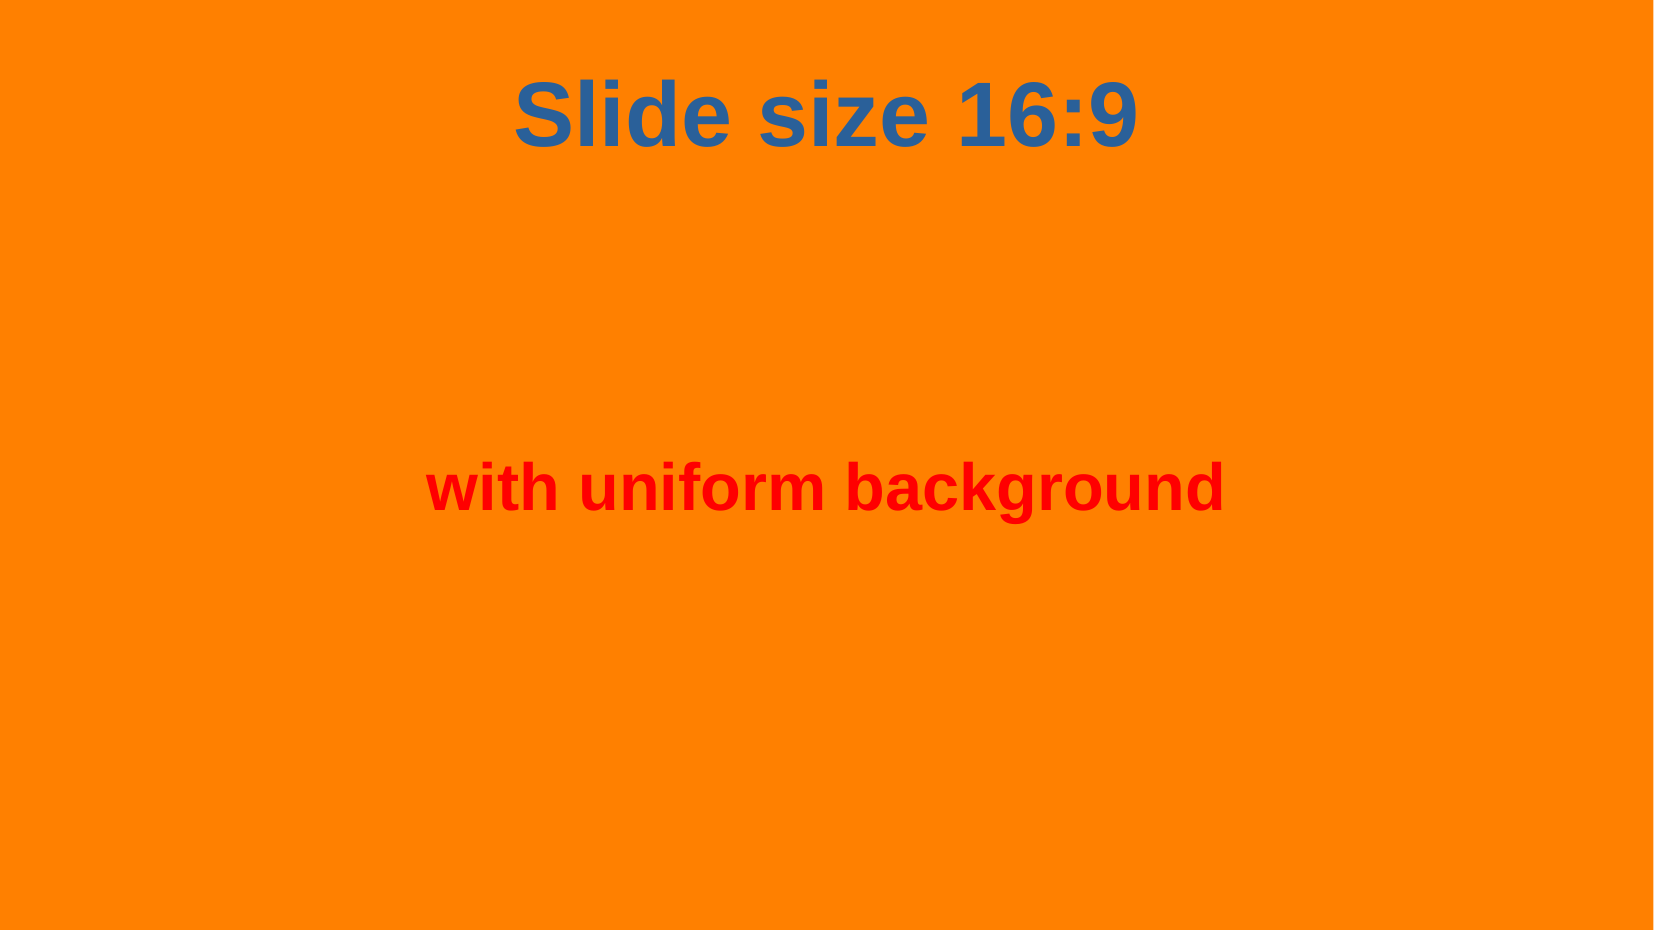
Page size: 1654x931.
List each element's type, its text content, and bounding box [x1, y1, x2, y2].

title Slide size 16:9 [82, 37, 1571, 193]
subtitle with uniform background [82, 217, 1571, 758]
